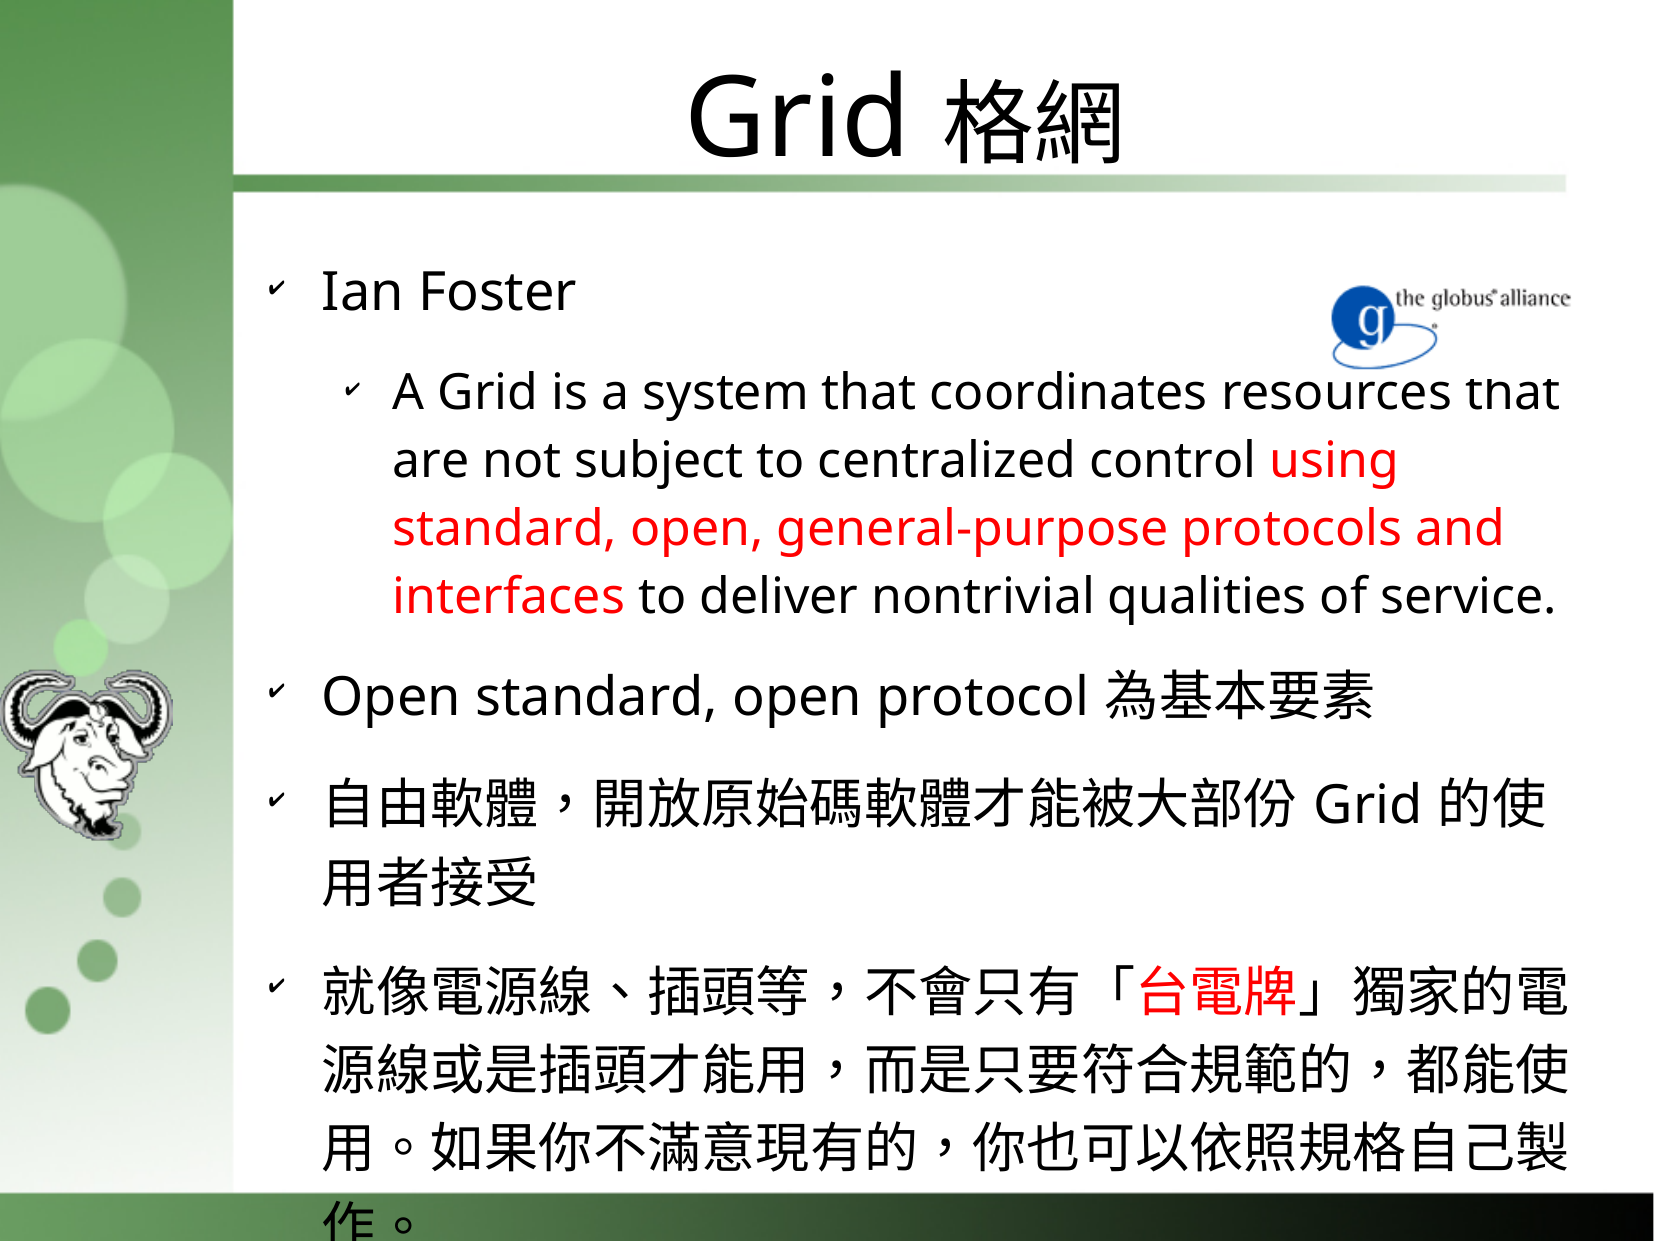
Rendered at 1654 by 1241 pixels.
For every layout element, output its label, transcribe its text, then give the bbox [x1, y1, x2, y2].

list Ian Foster A Grid is a system that coordinates resources that are not subject to centralized control using standard, open, general-purpose protocols and interfaces to deliver nontrivial qualities of service. Open standard, open protocol為基本要素 自由軟體，開放原始碼軟體才能被大部份Grid的使用者接受 就像電源線、插頭等，不會只有「台電牌」獨家的電源線或是插頭才能用，而是只要符合規範的，都能使用。如果你不滿意現有的，你也可以依照規格自己製作。 [236, 244, 1595, 1130]
title Grid格網 [236, 50, 1595, 176]
picture [0, 0, 1654, 1241]
